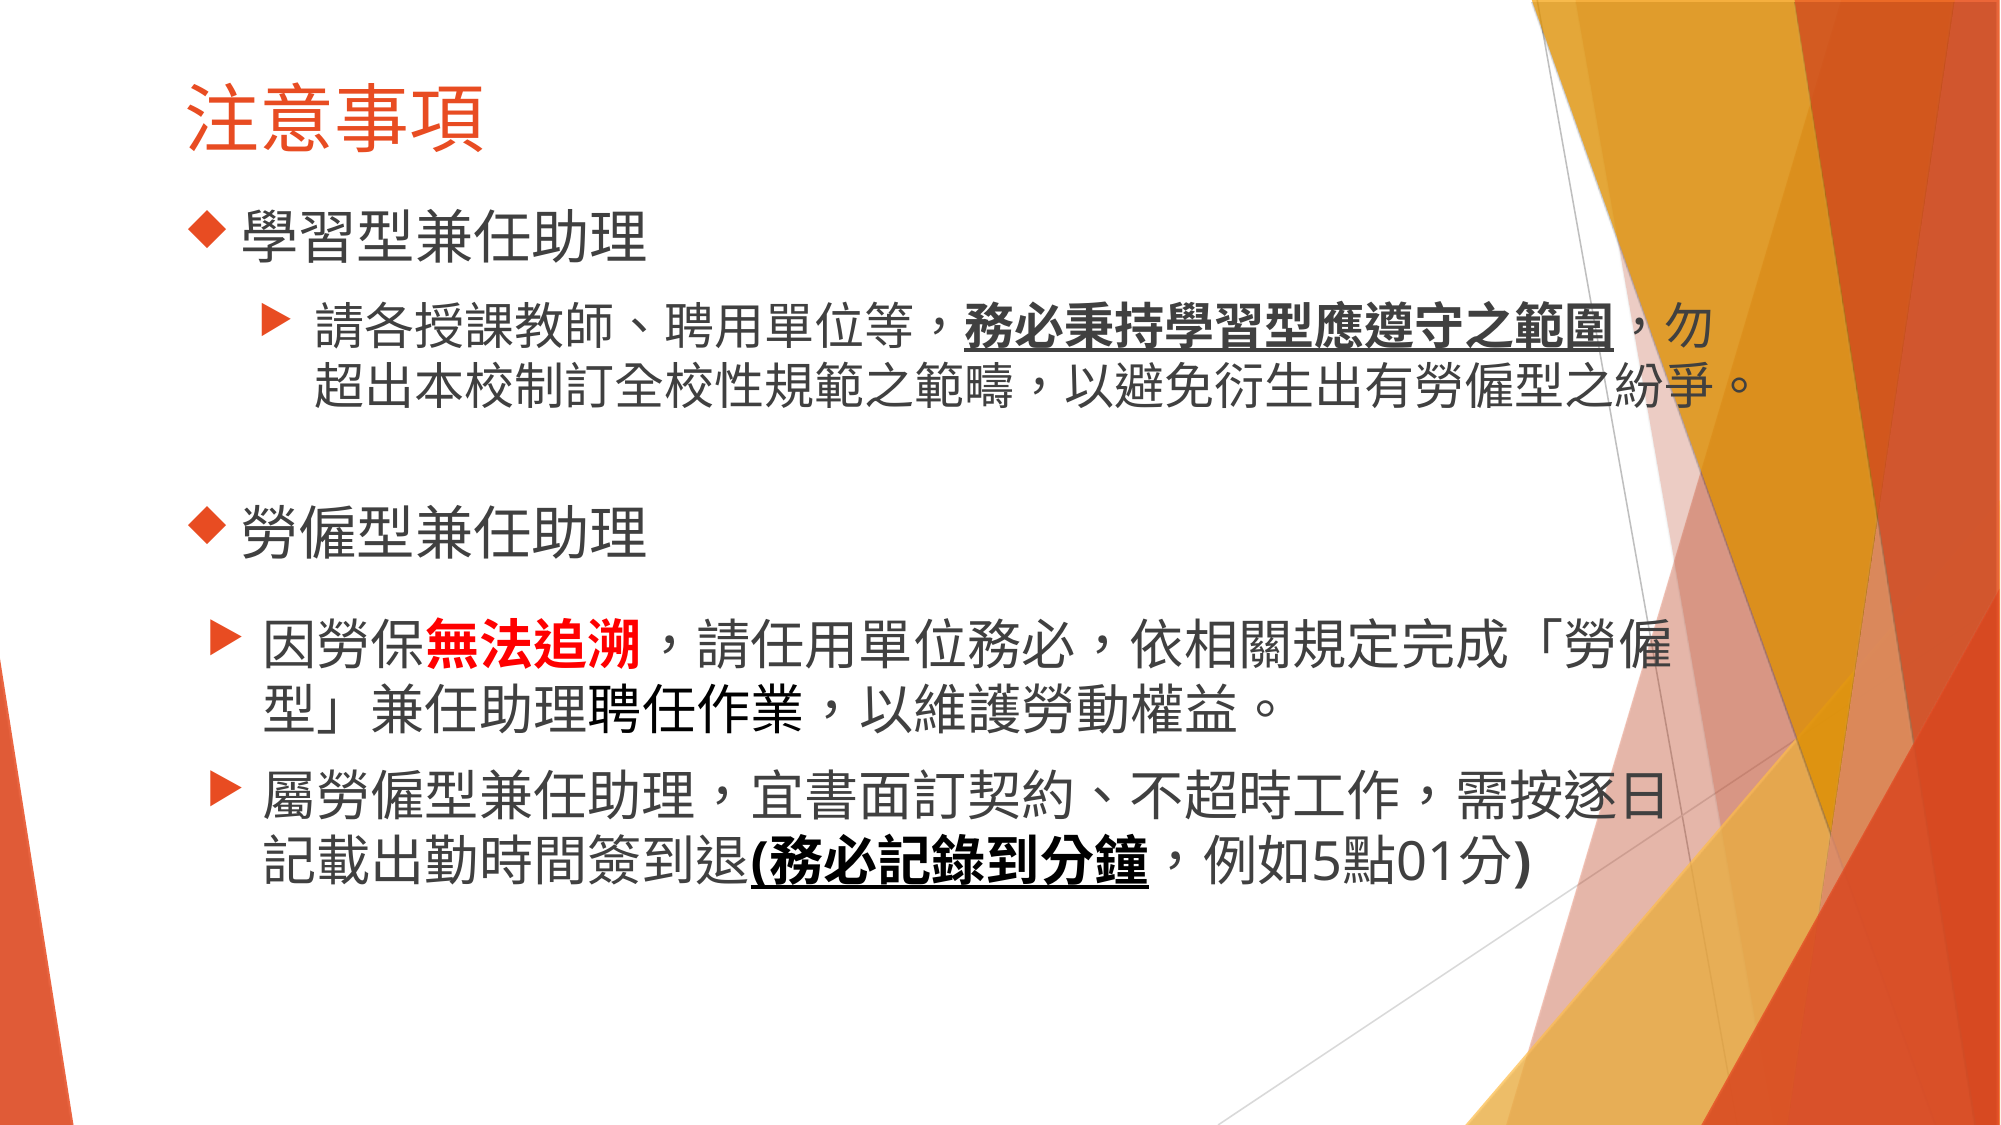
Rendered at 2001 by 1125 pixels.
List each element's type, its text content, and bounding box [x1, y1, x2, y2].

text_box 注意事項 [169, 64, 1742, 211]
text_box 請各授課教師、聘用單位等，務必秉持學習型應遵守之範圍，勿超出本校制訂全校性規範之範疇，以避免衍生出有勞僱型之紛爭。 [243, 287, 1754, 461]
text_box 學習型兼任助理 [169, 192, 825, 288]
text_box 因勞保無法追溯，請任用單位務必，依相關規定完成「勞僱型」兼任助理聘任作業，以維護勞動權益。 屬勞僱型兼任助理，宜書面訂契約、不超時工作，需按逐日記載出勤時間簽到退(務必記錄到分鐘，例如5點01分) [191, 603, 1702, 962]
text_box 勞僱型兼任助理 [169, 489, 825, 584]
